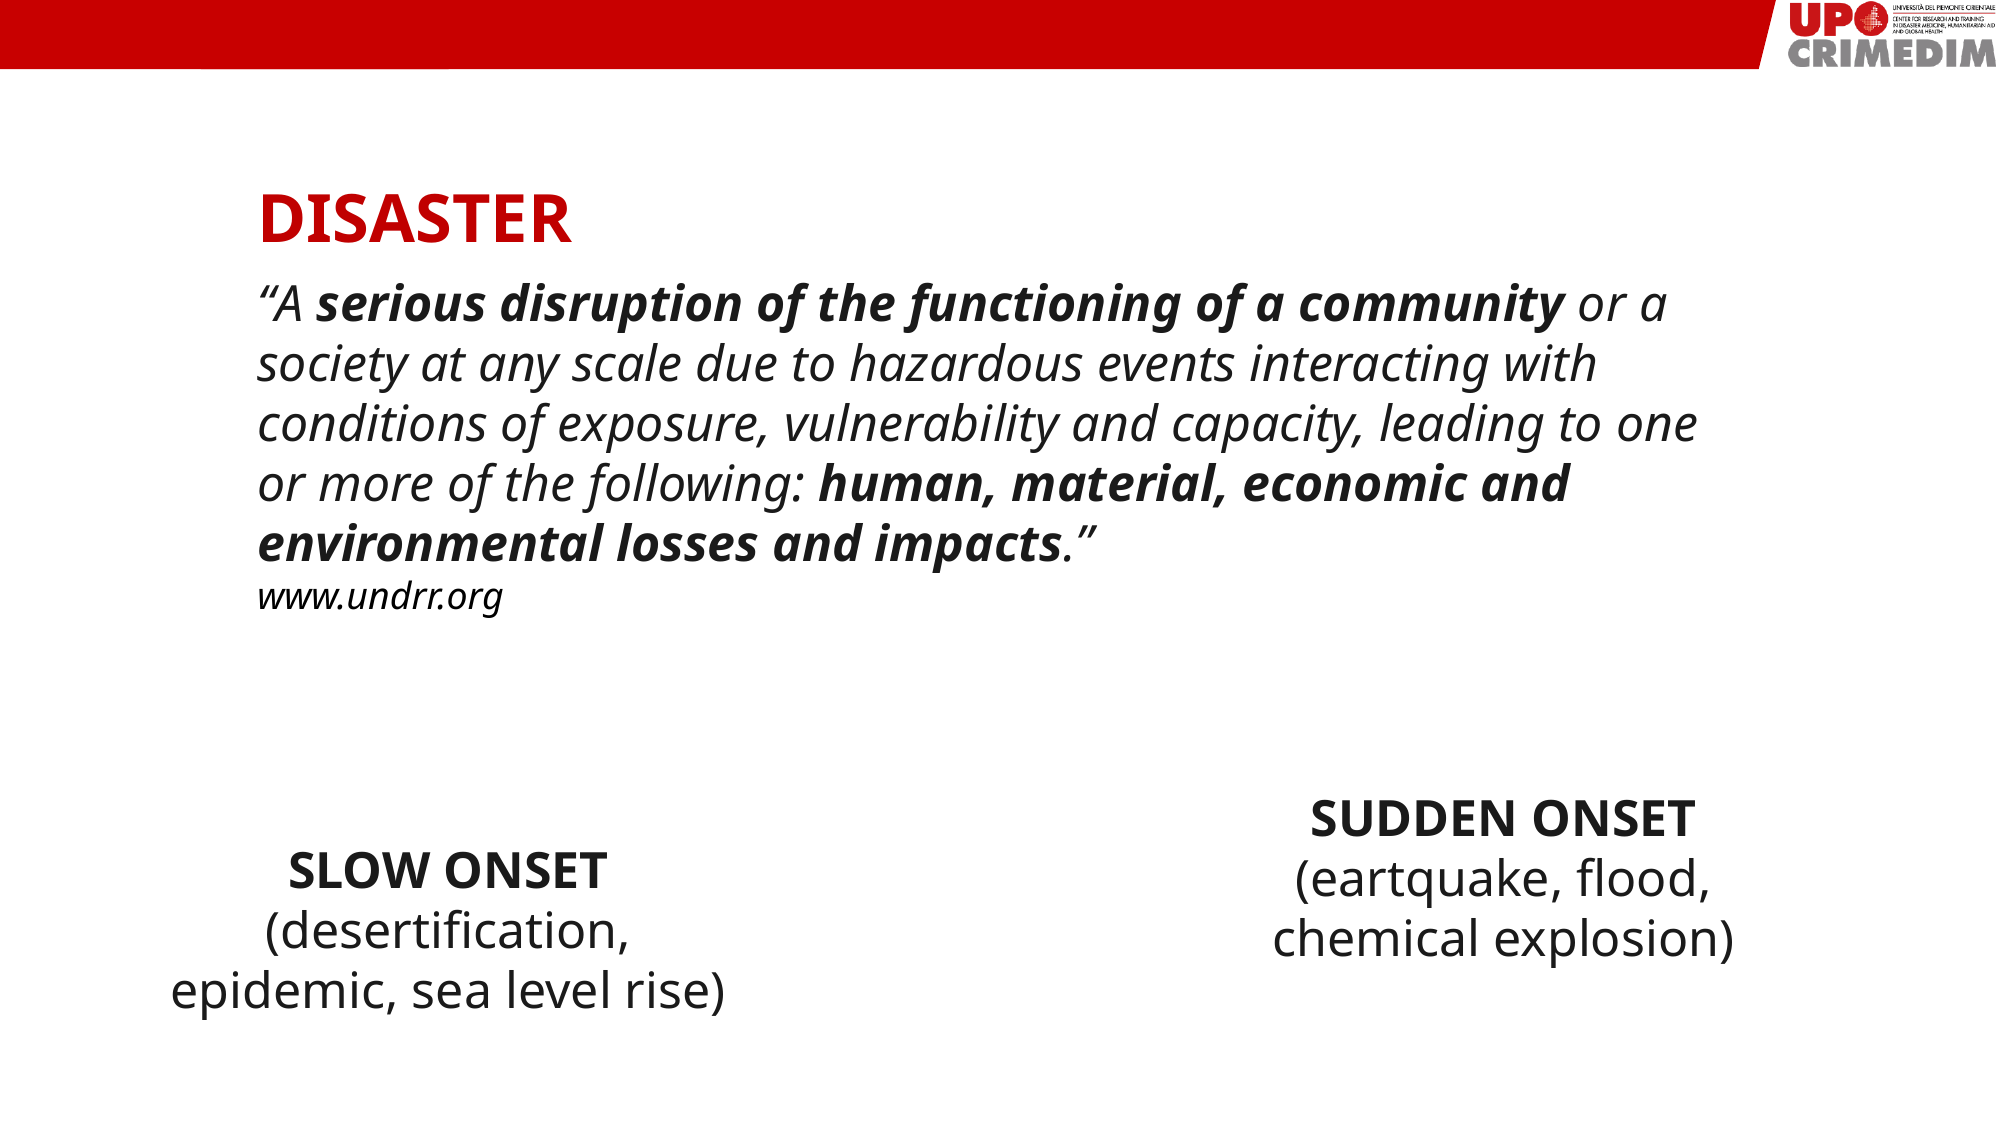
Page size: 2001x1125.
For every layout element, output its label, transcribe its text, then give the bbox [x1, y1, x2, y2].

picture [1788, 1, 1996, 67]
text_box “A serious disruption of the functioning of a community or a society at any scale due to hazardous events interacting with conditions of exposure, vulnerability and capacity, leading to one or more of the following: human, material, economic and environmental losses and impacts.” www.undrr.org [242, 264, 1758, 625]
text_box Feb. 6 A magnitude 7.8 earthquake occurred in southern Turkey near the northern border of Syria, followed approximately nine hours later by a magnitude 7.5 earthquake located 95 km to the southwest. Deadliest earthquake in the region > 55,000 death > 100,000 injured [1032, 204, 1983, 919]
text_box DISASTER [242, 168, 1243, 264]
text_box SUDDEN ONSET (eartquake, flood, chemical explosion) [1209, 778, 1798, 974]
text_box SLOW ONSET (desertification, epidemic, sea level rise) [154, 830, 743, 1026]
